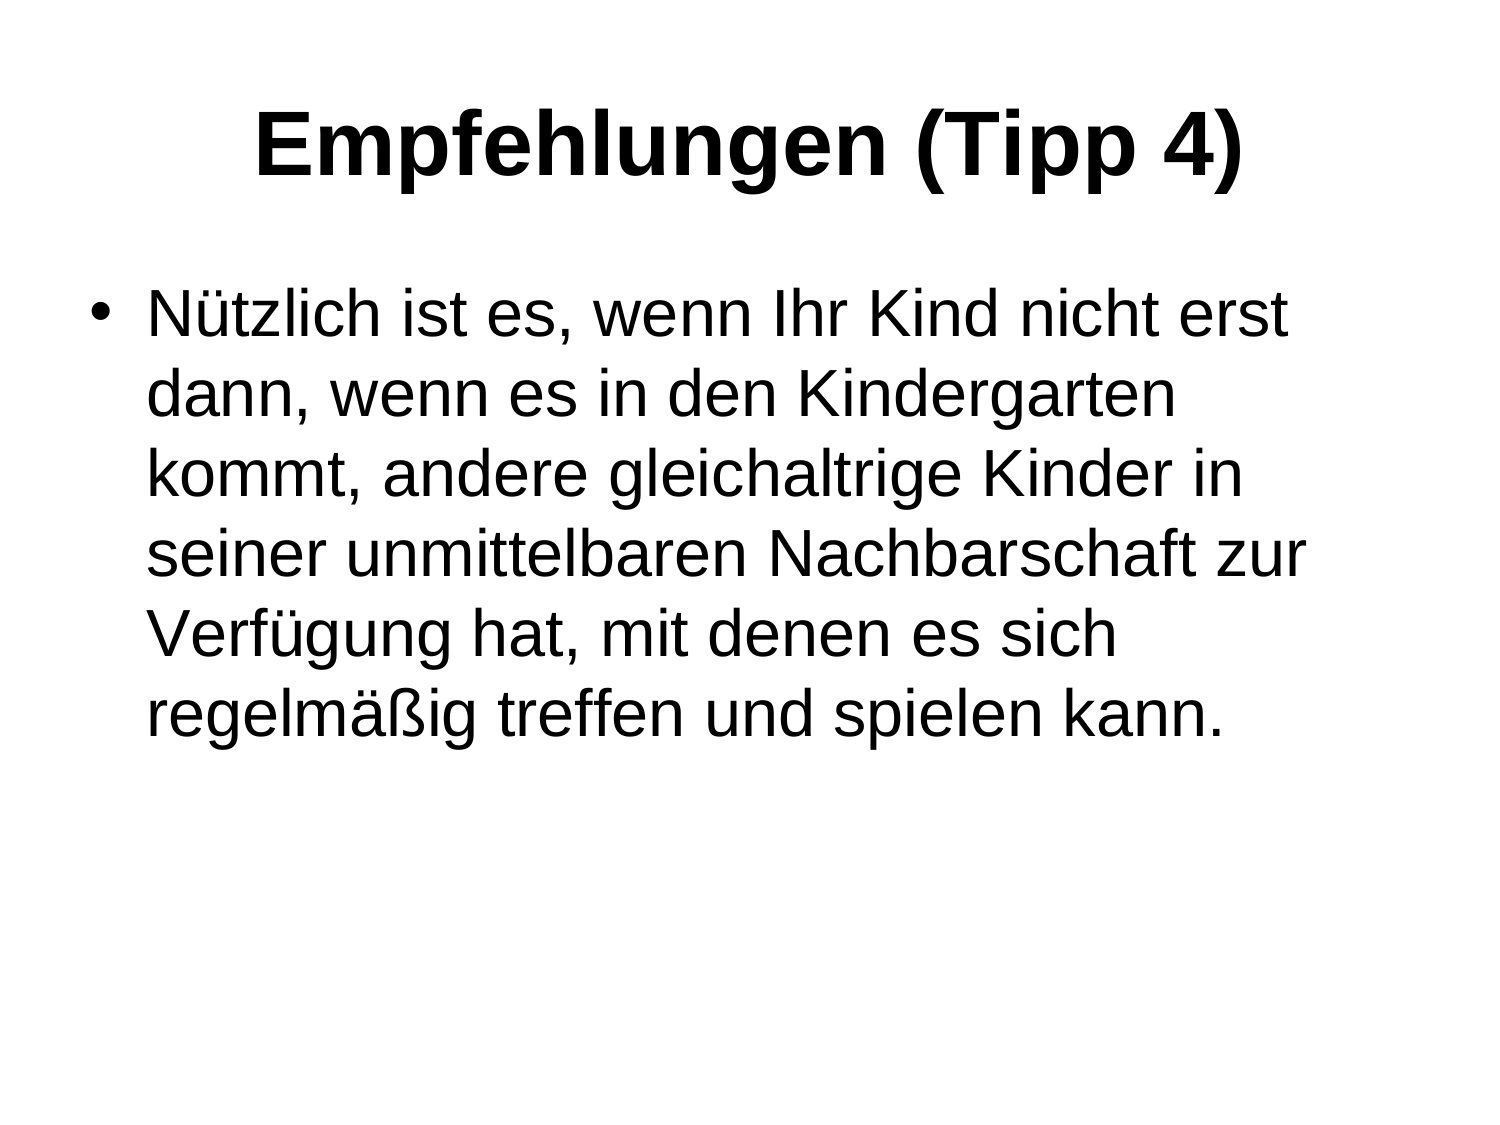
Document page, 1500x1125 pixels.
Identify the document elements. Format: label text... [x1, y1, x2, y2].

list Nützlich ist es, wenn Ihr Kind nicht erst dann, wenn es in den Kindergarten kommt, andere gleichaltrige Kinder in seiner unmittelbaren Nachbarschaft zur Verfügung hat, mit denen es sich regelmäßig treffen und spielen kann. [75, 262, 1426, 1005]
title Empfehlungen (Tipp 4) [75, 45, 1426, 233]
